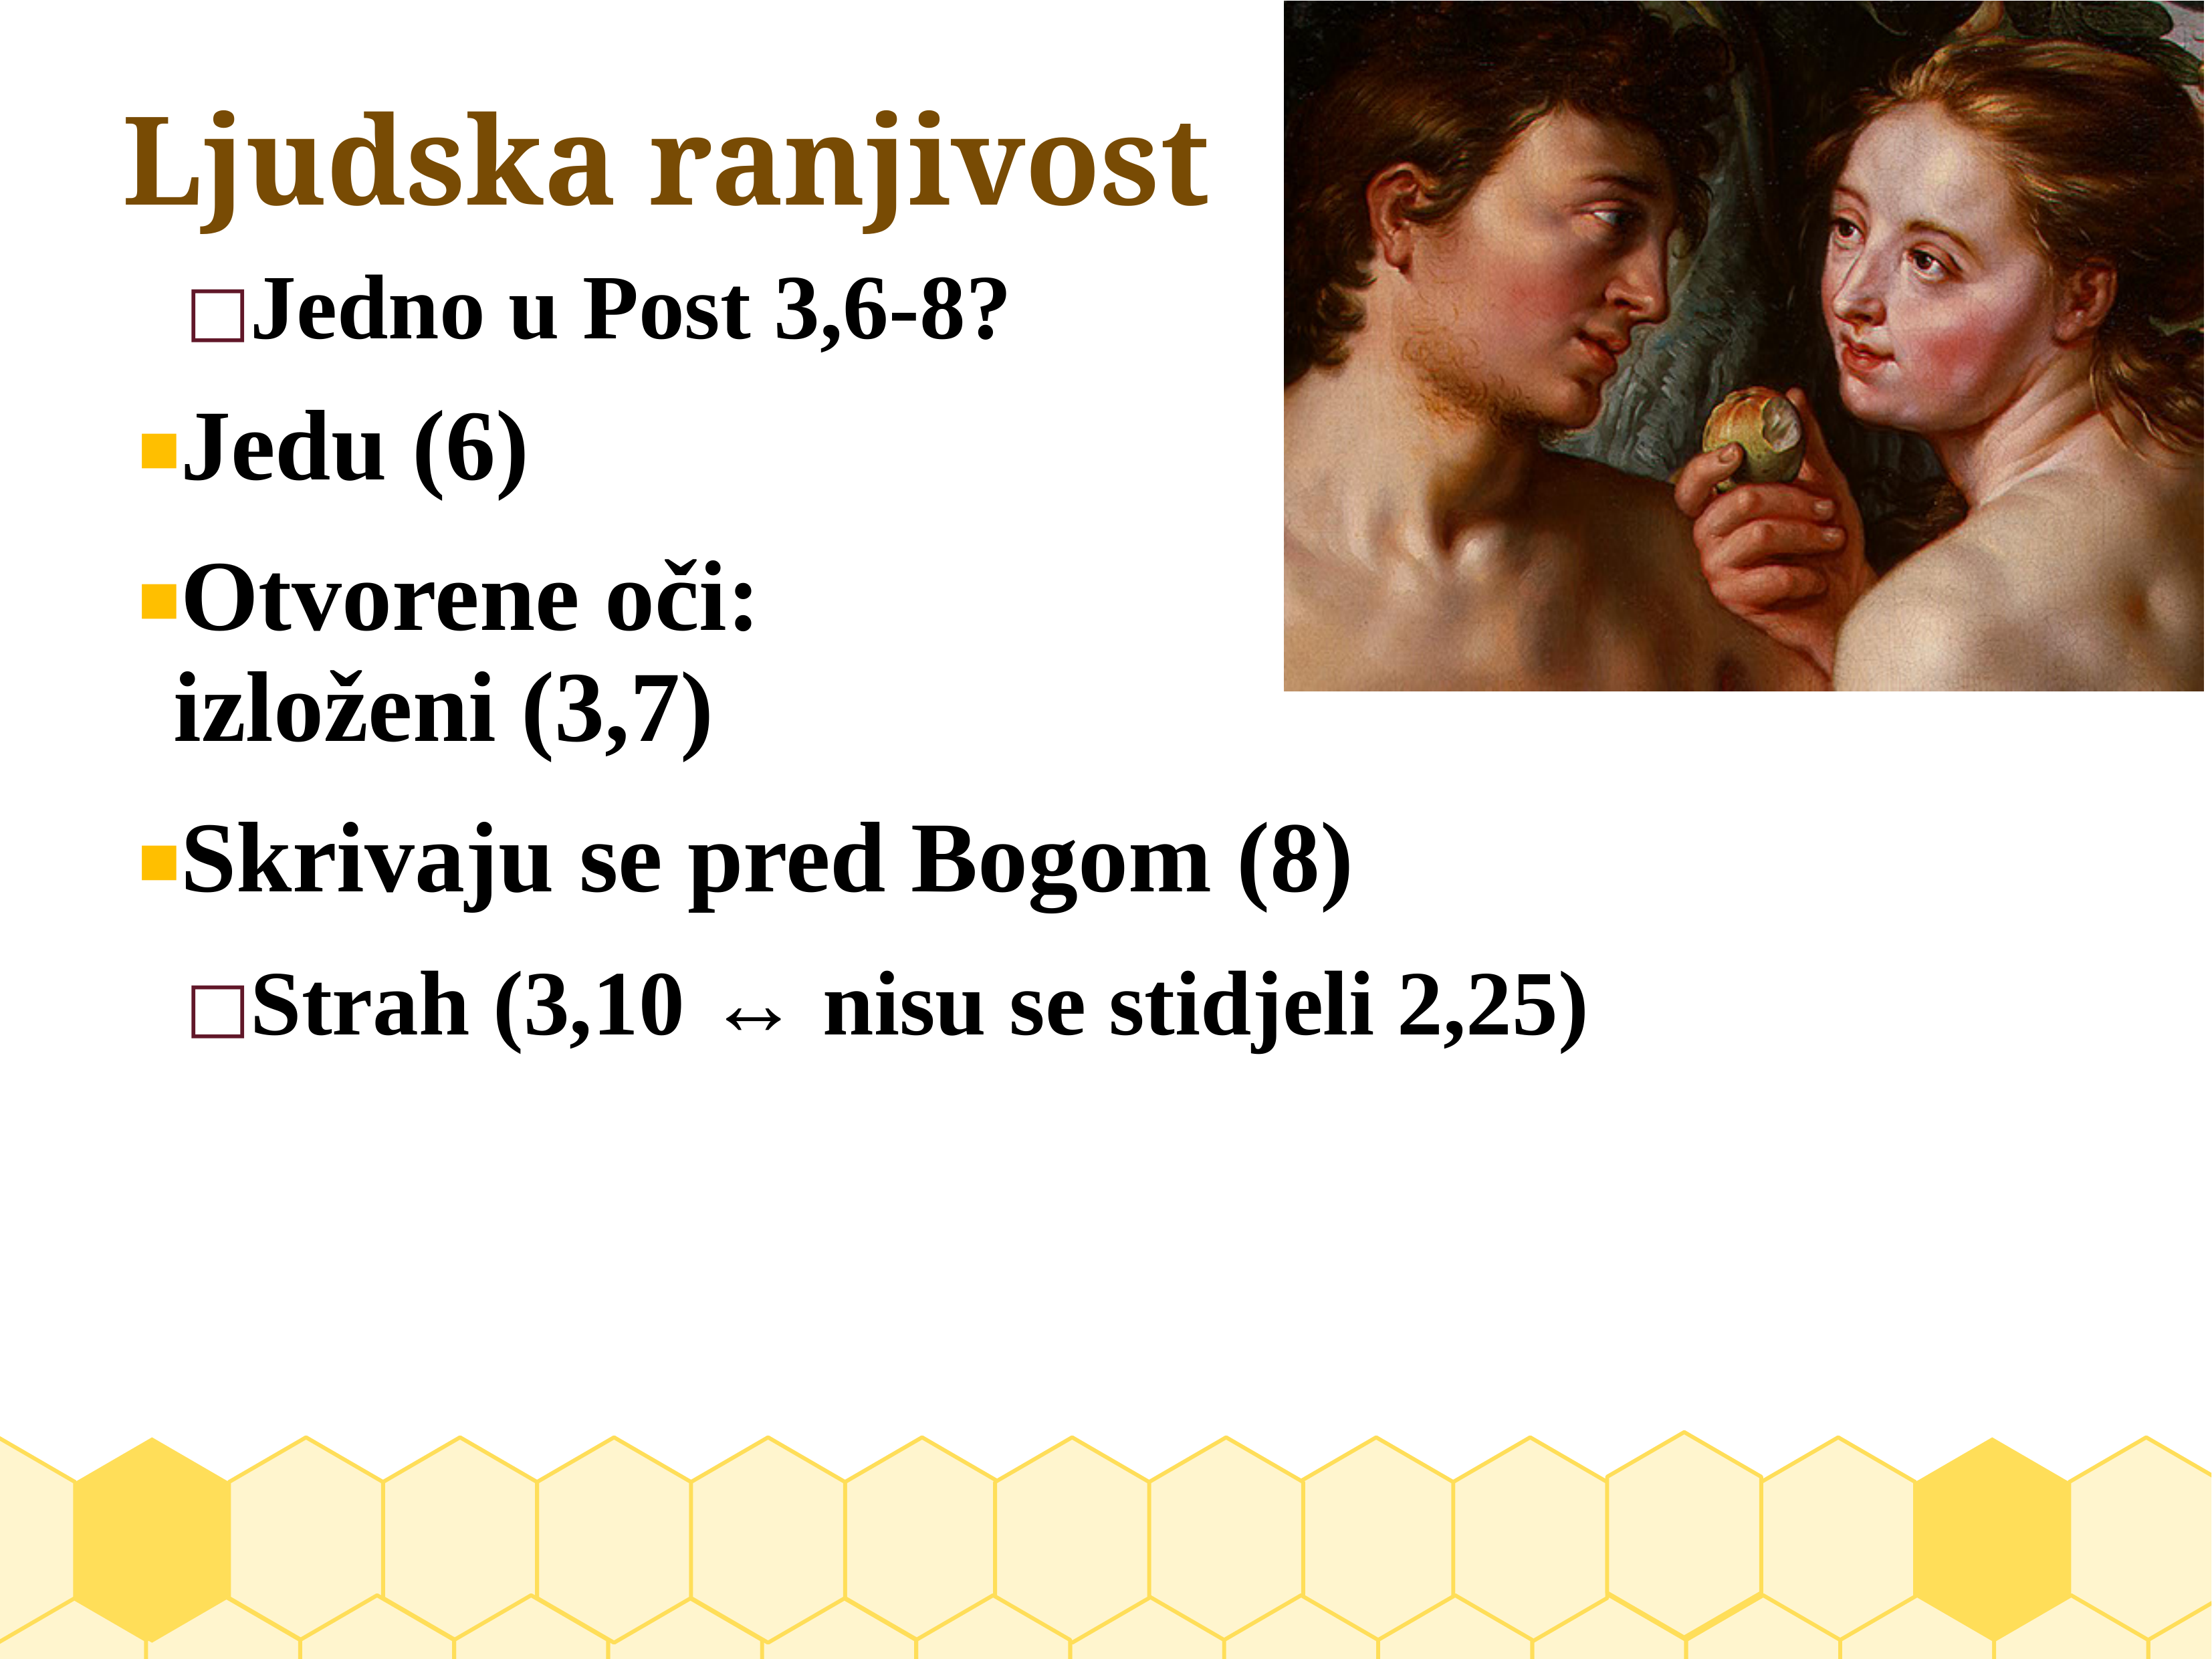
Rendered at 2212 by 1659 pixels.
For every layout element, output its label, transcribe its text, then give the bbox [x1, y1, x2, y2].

title Ljudska ranjivost [122, 17, 1284, 297]
picture [1284, 1, 2204, 691]
list Jedno u Post 3,6-8? Jedu (6) Otvorene oči: izloženi (3,7) Skrivaju se pred Bogom (8) Strah (3,10 ↔ nisu se stidjeli 2,25) [126, 256, 2212, 1406]
